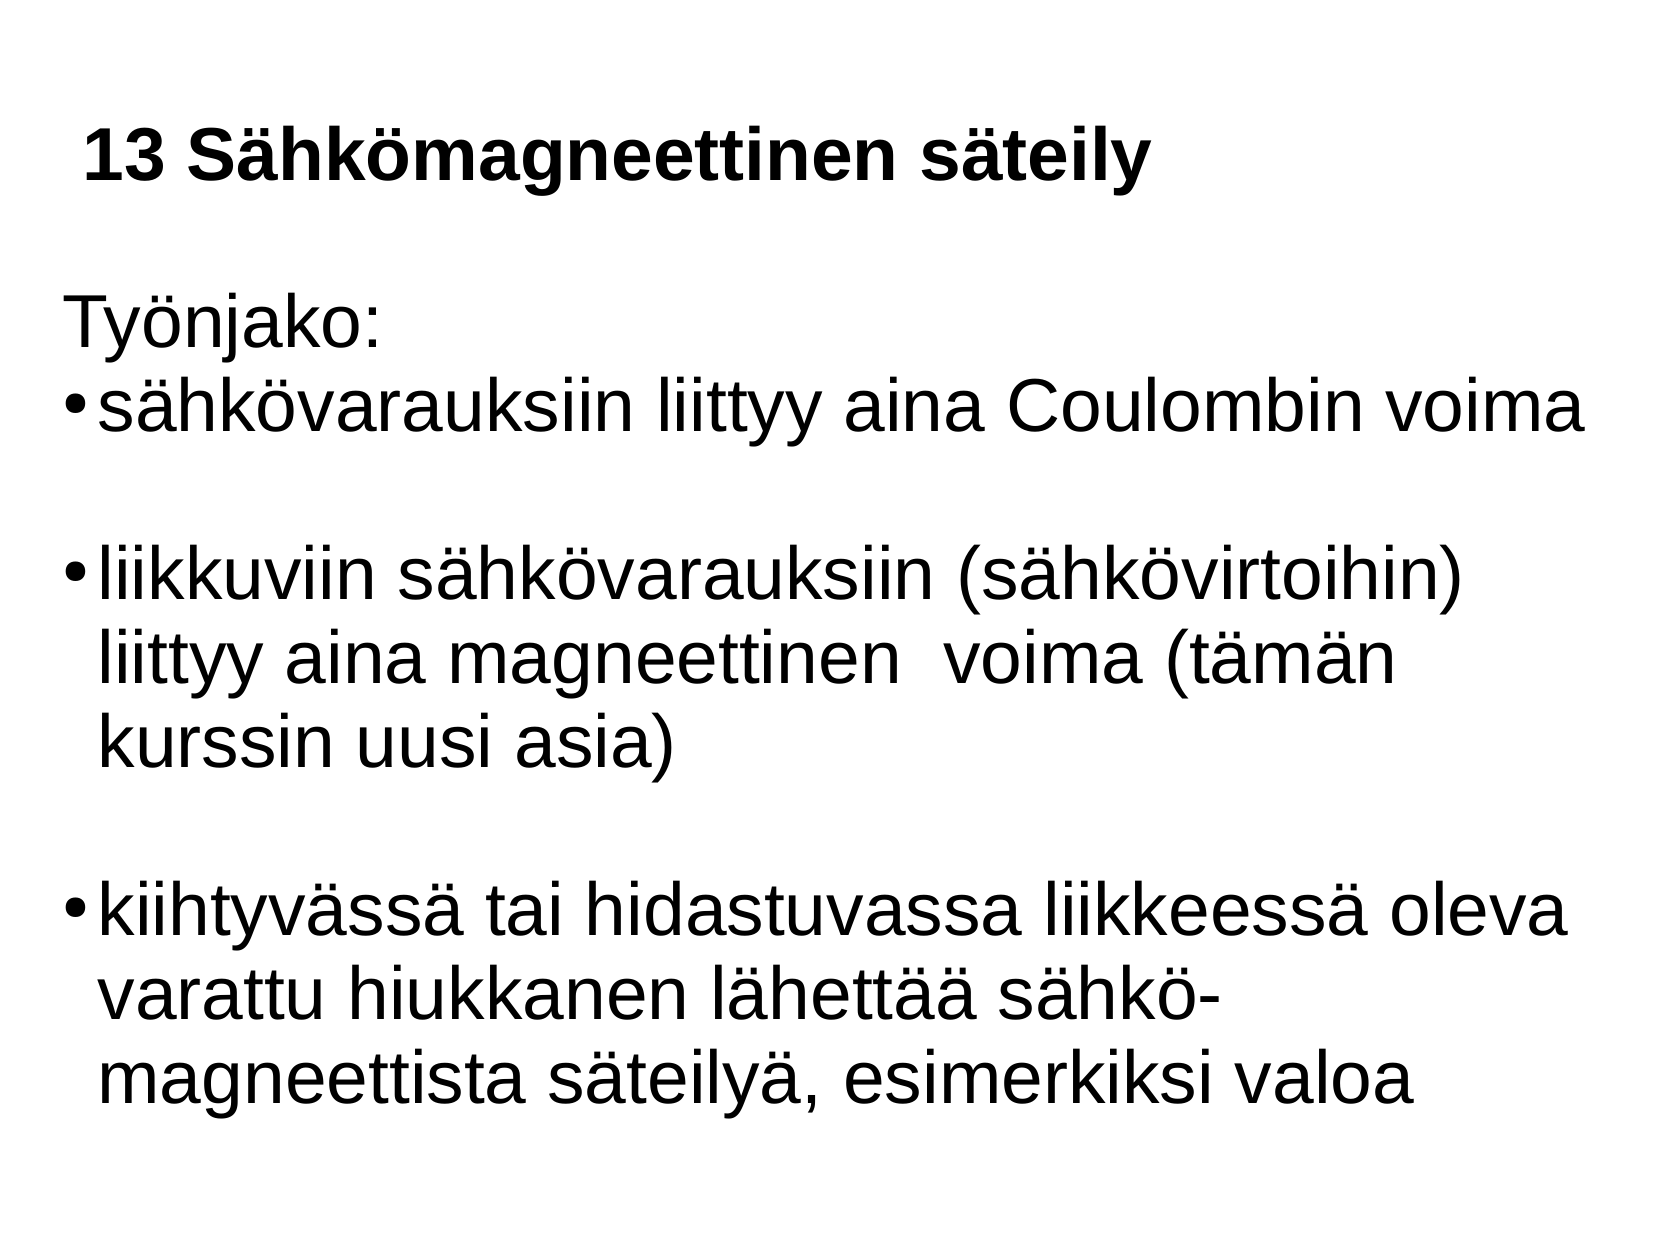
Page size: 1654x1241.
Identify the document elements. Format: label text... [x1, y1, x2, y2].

text_box 13 Sähkömagneettinen säteily Työnjako: sähkövarauksiin liittyy aina Coulombin voima liikkuviin sähkövarauksiin (sähkövirtoihin) liittyy aina magneettinen voima (tämän kurssin uusi asia) kiihtyvässä tai hidastuvassa liikkeessä oleva varattu hiukkanen lähettää sähkö-magneettista säteilyä, esimerkiksi valoa [47, 104, 1619, 1212]
